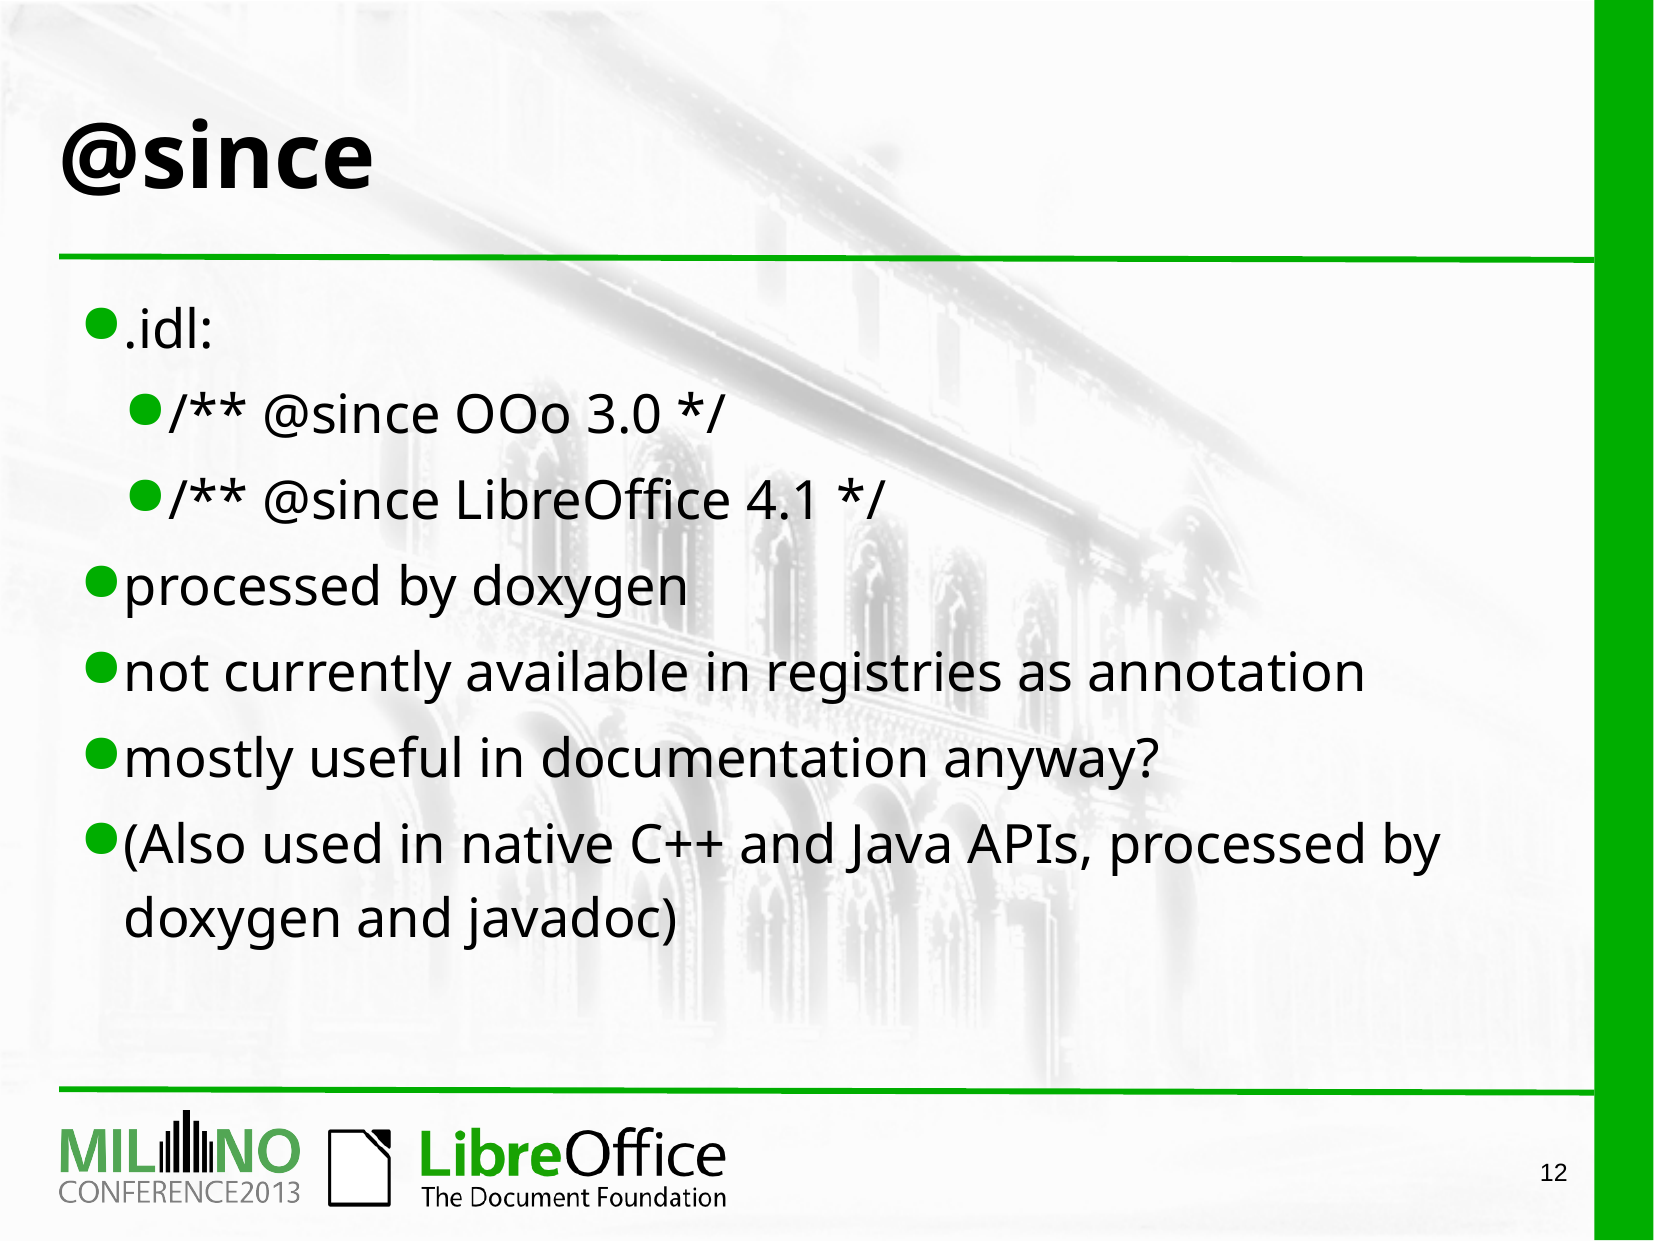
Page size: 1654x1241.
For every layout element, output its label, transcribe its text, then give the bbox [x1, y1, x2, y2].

picture [0, 1, 1594, 1241]
list .idl: /** @since OOo 3.0 */ /** @since LibreOffice 4.1 */ processed by doxygen not currently available in registries as annotation mostly useful in documentation anyway? (Also used in native C++ and Java APIs, processed by doxygen and javadoc) [35, 290, 1524, 1010]
title @since [59, 49, 1548, 257]
